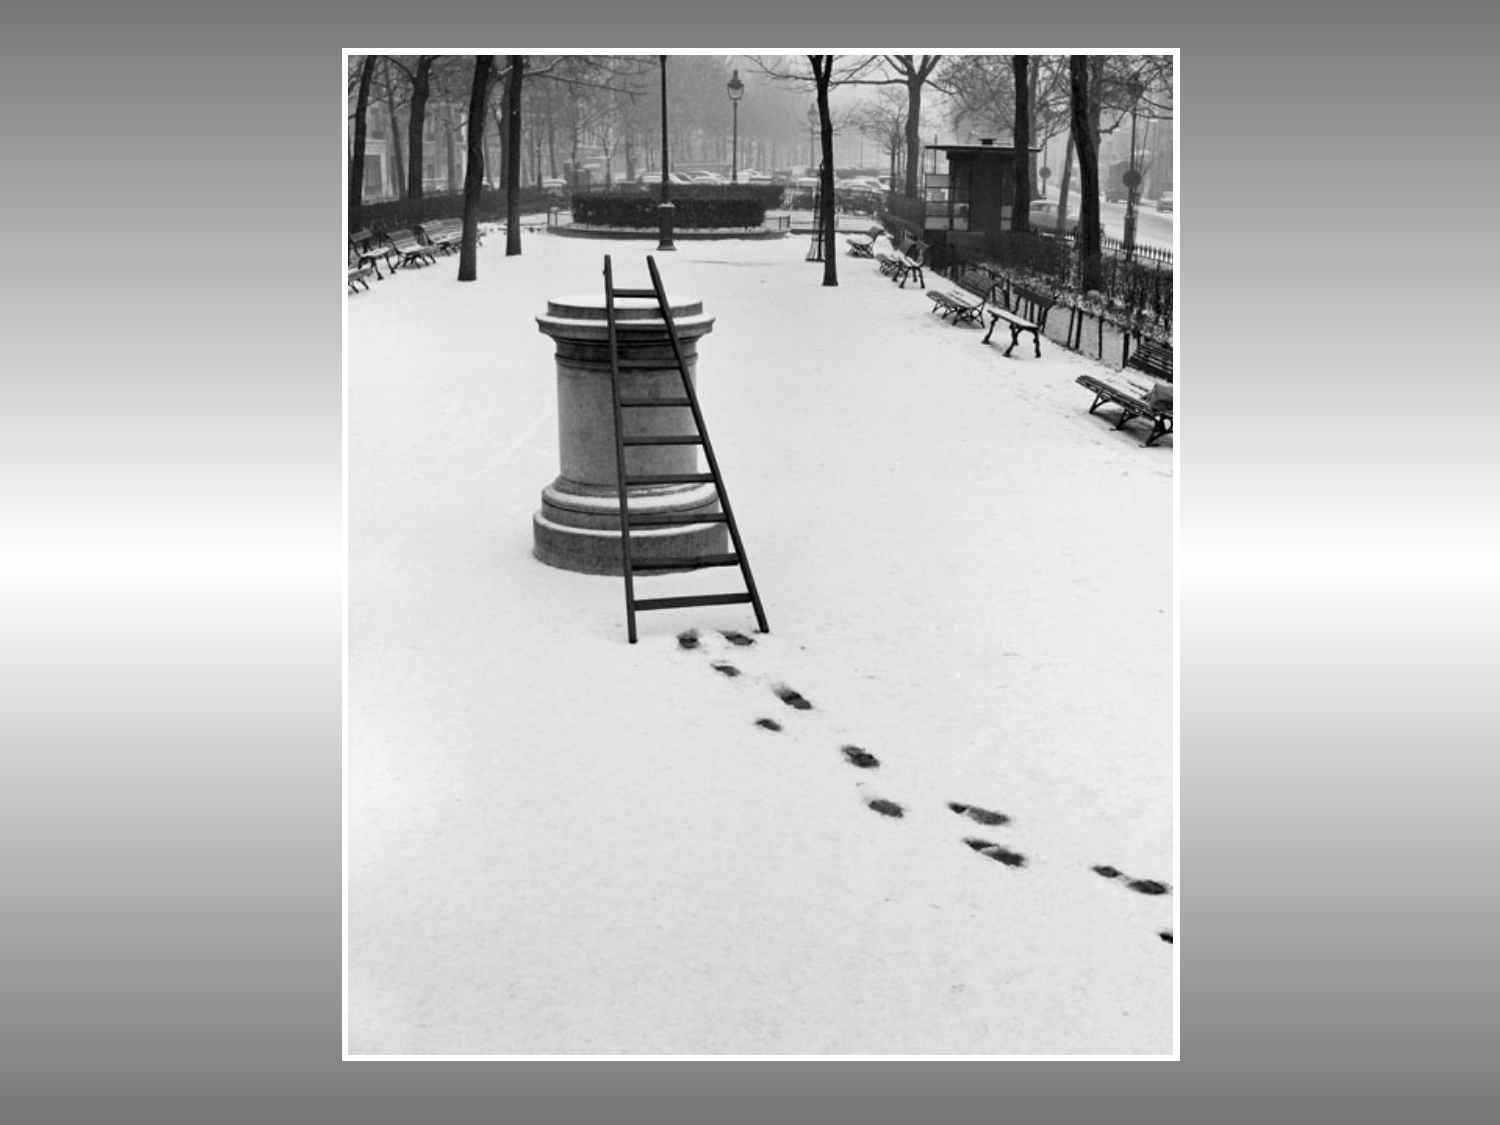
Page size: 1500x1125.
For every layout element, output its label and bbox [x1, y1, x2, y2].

picture [348, 54, 1174, 1055]
